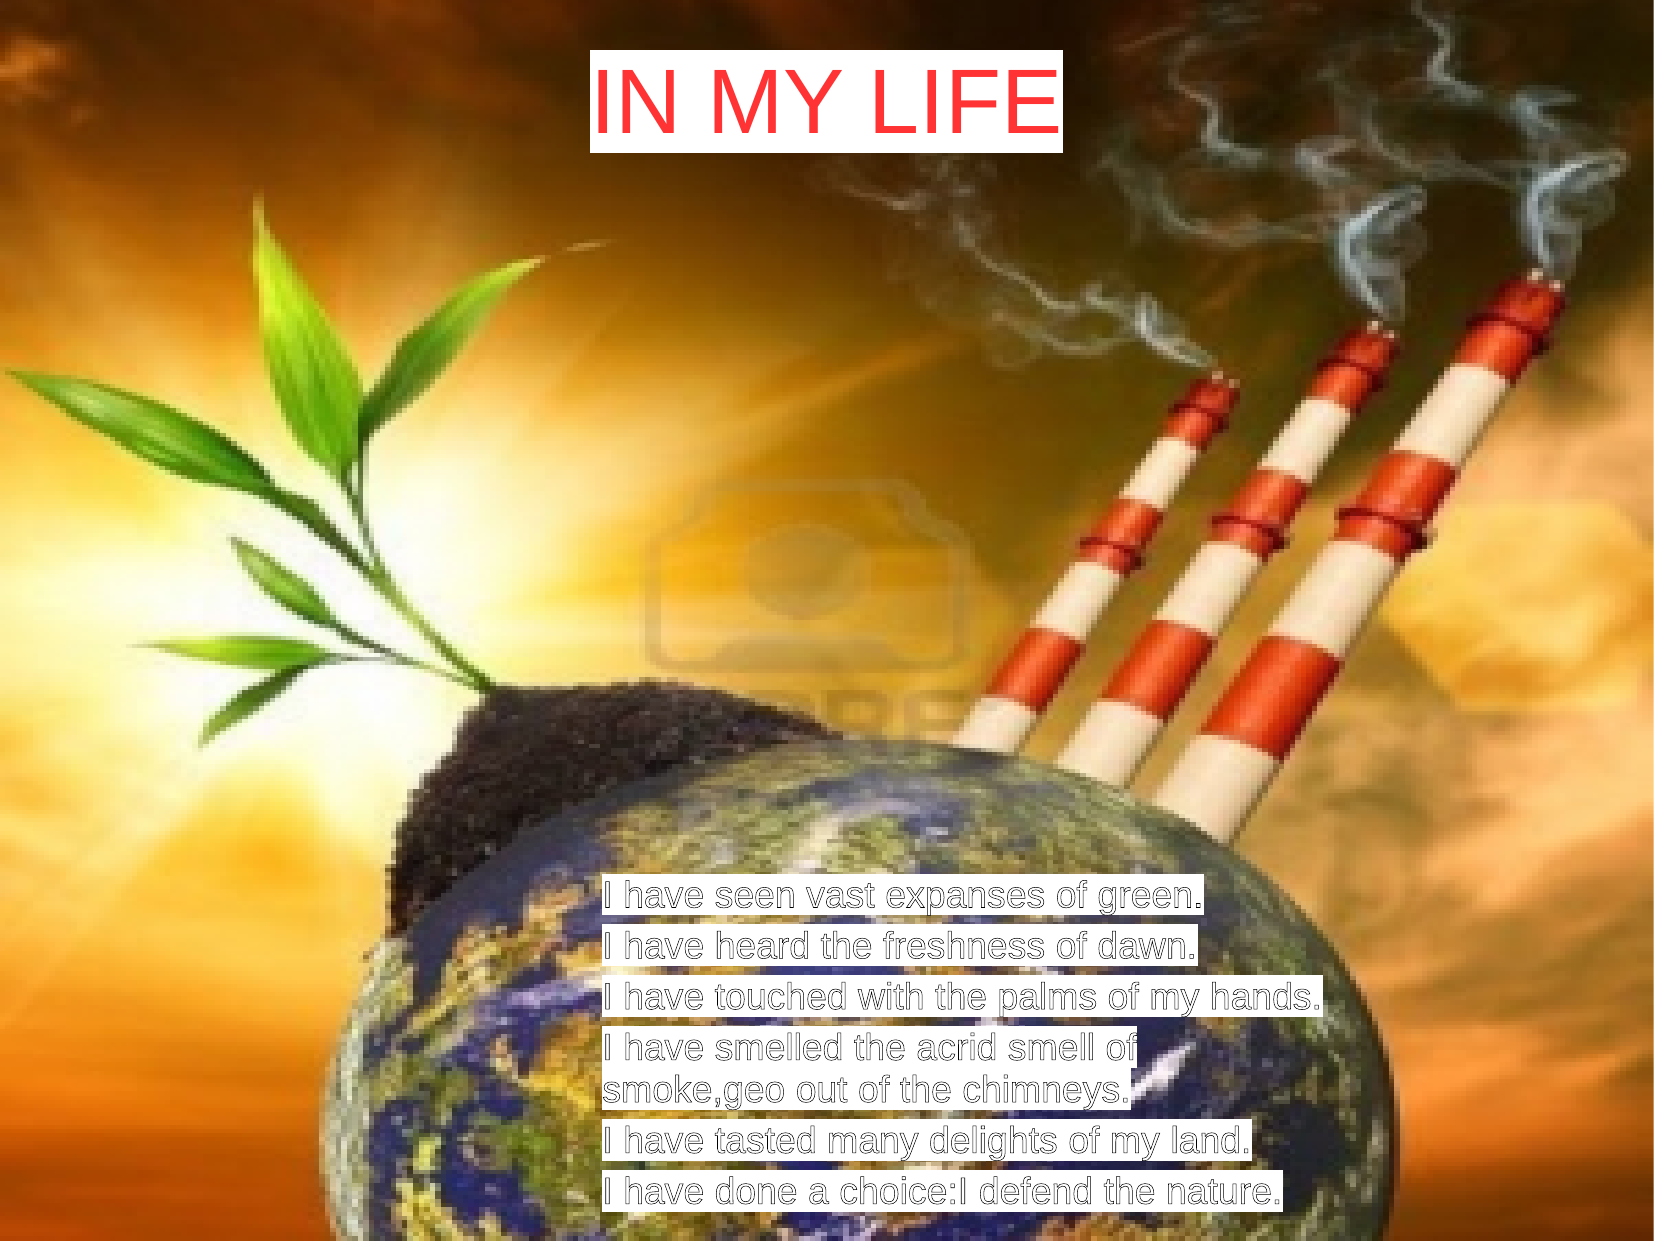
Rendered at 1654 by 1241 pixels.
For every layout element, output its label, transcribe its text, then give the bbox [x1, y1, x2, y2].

title IN MY LIFE [82, 49, 1571, 257]
picture [0, 0, 1654, 1241]
list I have seen vast expanses of green. I have heard the freshness of dawn. I have touched with the palms of my hands. I have smelled the acrid smell of smoke,geo out of the chimneys. I have tasted many delights of my land. I have done a choice:I defend the nature. [602, 873, 1329, 1217]
